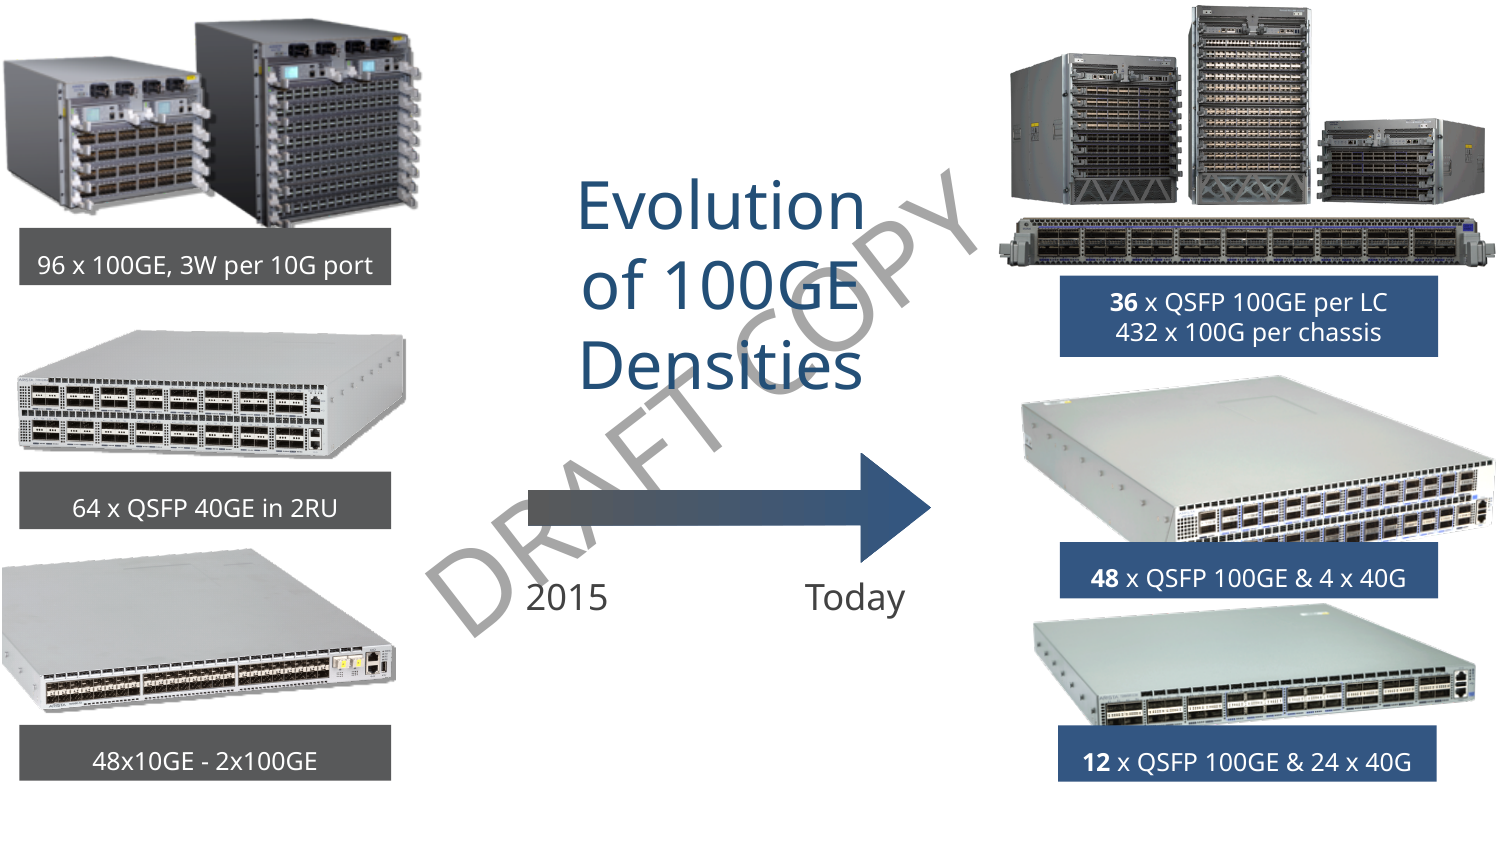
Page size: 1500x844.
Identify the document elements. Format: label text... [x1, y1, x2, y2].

text_box 48x10GE - 2x100GE [19, 724, 392, 781]
text_box 48 x QSFP 100GE & 4 x 40G [1059, 542, 1439, 599]
picture [0, 11, 433, 238]
text_box 12 x QSFP 100GE & 24 x 40G [1058, 725, 1437, 782]
text_box 64 x QSFP 40GE in 2RU [19, 471, 392, 530]
picture [2, 548, 392, 710]
text_box 2015 [468, 553, 666, 639]
text_box 96 x 100GE, 3W per 10G port [19, 227, 392, 286]
picture [17, 329, 403, 457]
picture [1018, 372, 1499, 584]
picture [994, 212, 1500, 271]
picture [1010, 5, 1485, 206]
title Evolution of 100GE Densities [533, 154, 910, 412]
picture [1029, 599, 1480, 739]
text_box 36 x QSFP 100GE per LC 432 x 100G per chassis [1059, 275, 1439, 357]
text_box Today [756, 553, 954, 639]
text_box [528, 452, 932, 553]
